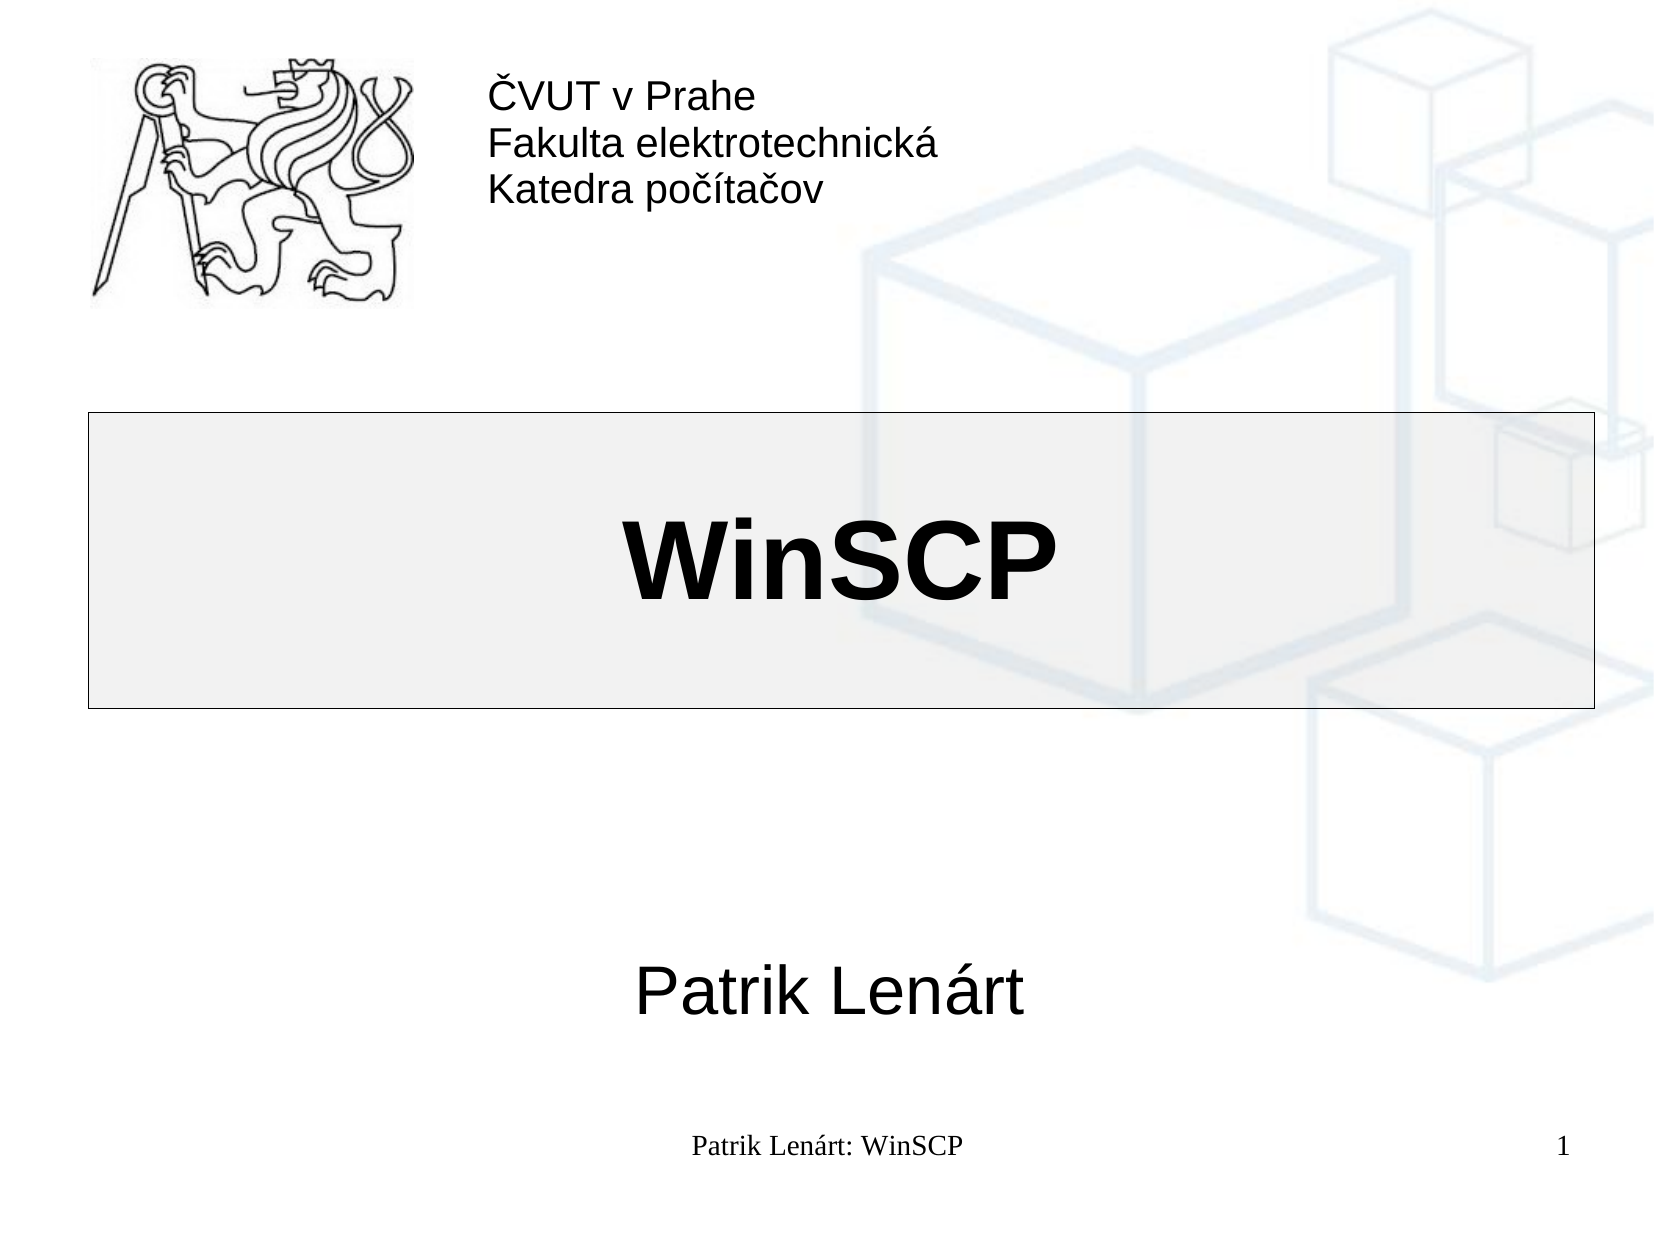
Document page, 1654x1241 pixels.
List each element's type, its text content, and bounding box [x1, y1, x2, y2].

text_box Patrik Lenárt [620, 944, 1040, 1037]
text_box ČVUT v Prahe Fakulta elektrotechnická Katedra počítačov [472, 65, 953, 221]
picture [0, 0, 1654, 1241]
text_box WinSCP [88, 412, 1595, 709]
